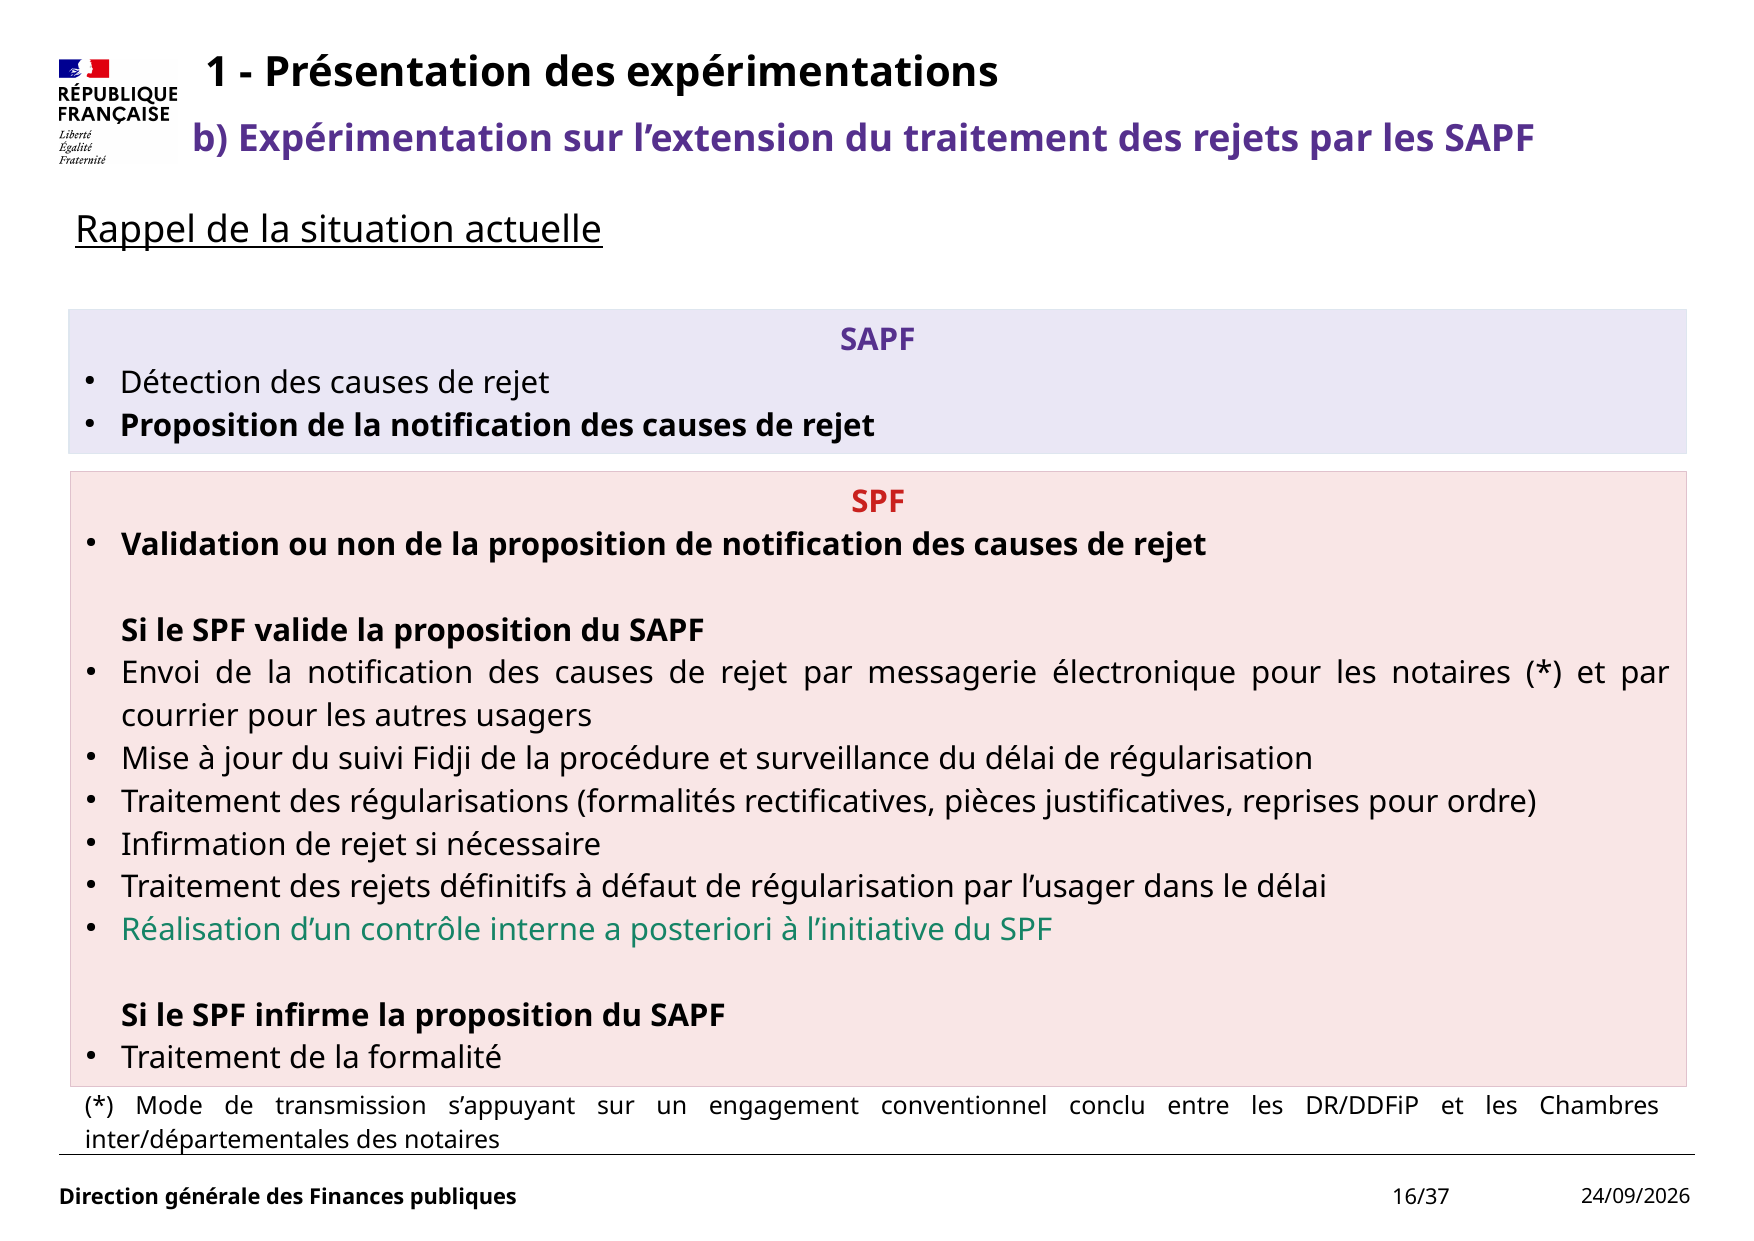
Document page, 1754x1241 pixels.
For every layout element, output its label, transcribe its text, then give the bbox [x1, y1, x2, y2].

text_box (*) Mode de transmission s’appuyant sur un engagement conventionnel conclu entre les DR/DDFiP et les Chambres inter/départementales des notaires [70, 1080, 1677, 1157]
text_box SAPF Détection des causes de rejet Proposition de la notification des causes de rejet [68, 309, 1687, 441]
text_box b) Expérimentation sur l’extension du traitement des rejets par les SAPF [141, 104, 1707, 211]
text_box 1 - Présentation des expérimentations [190, 34, 1717, 111]
text_box SPF Validation ou non de la proposition de notification des causes de rejet Si le SPF valide la proposition du SAPF Envoi de la notification des causes de rejet par messagerie électronique pour les notaires (*) et par courrier pour les autres usagers Mise à jour du suivi Fidji de la procédure et surveillance du délai de régularisation Traitement des régularisations (formalités rectificatives, pièces justificatives, reprises pour ordre) Infirmation de rejet si nécessaire Traitement des rejets définitifs à défaut de régularisation par l’usager dans le délai Réalisation d’un contrôle interne a posteriori à l’initiative du SPF Si le SPF infirme la proposition du SAPF Traitement de la formalité [70, 471, 1687, 1024]
picture [59, 59, 178, 164]
text_box Rappel de la situation actuelle [60, 195, 1647, 272]
